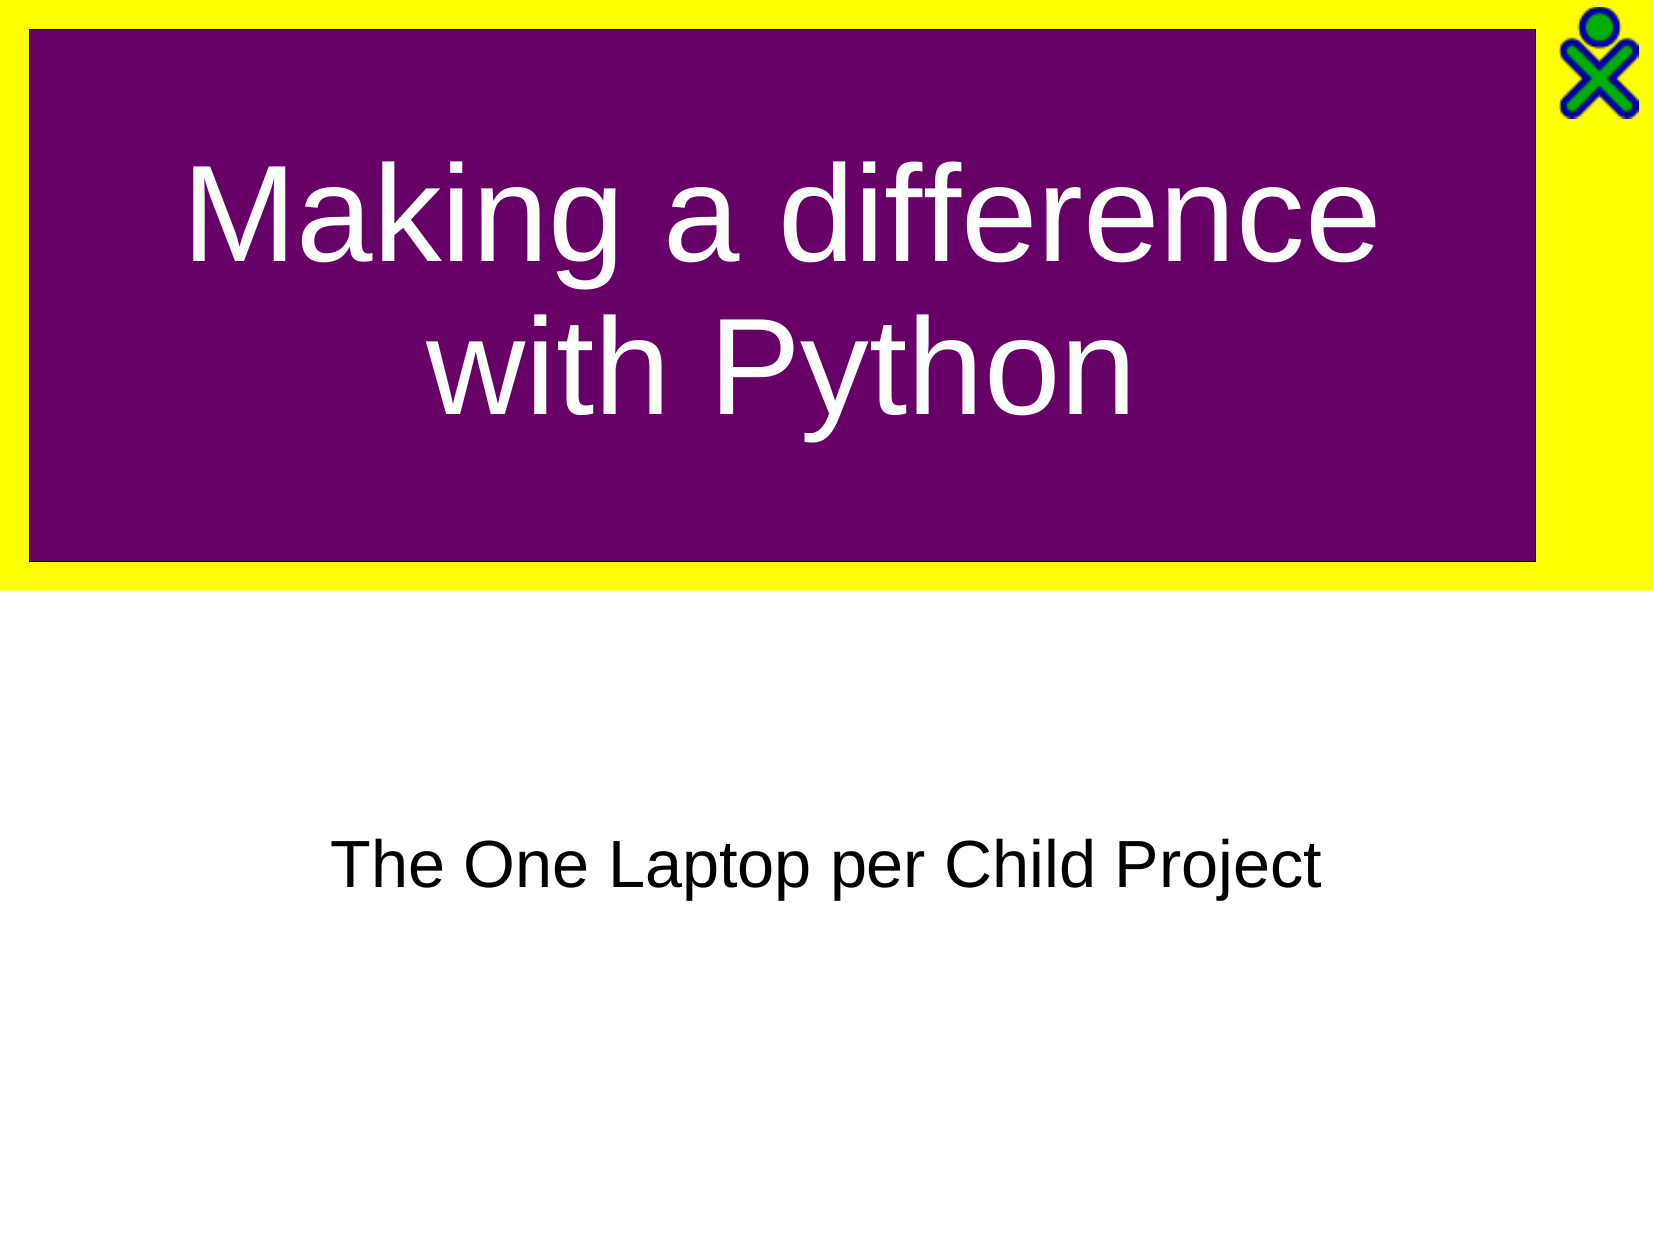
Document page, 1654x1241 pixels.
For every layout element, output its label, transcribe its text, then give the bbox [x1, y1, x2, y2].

picture [1559, 7, 1639, 119]
subtitle The One Laptop per Child Project [82, 627, 1571, 1102]
title Making a difference with Python [59, 56, 1506, 525]
